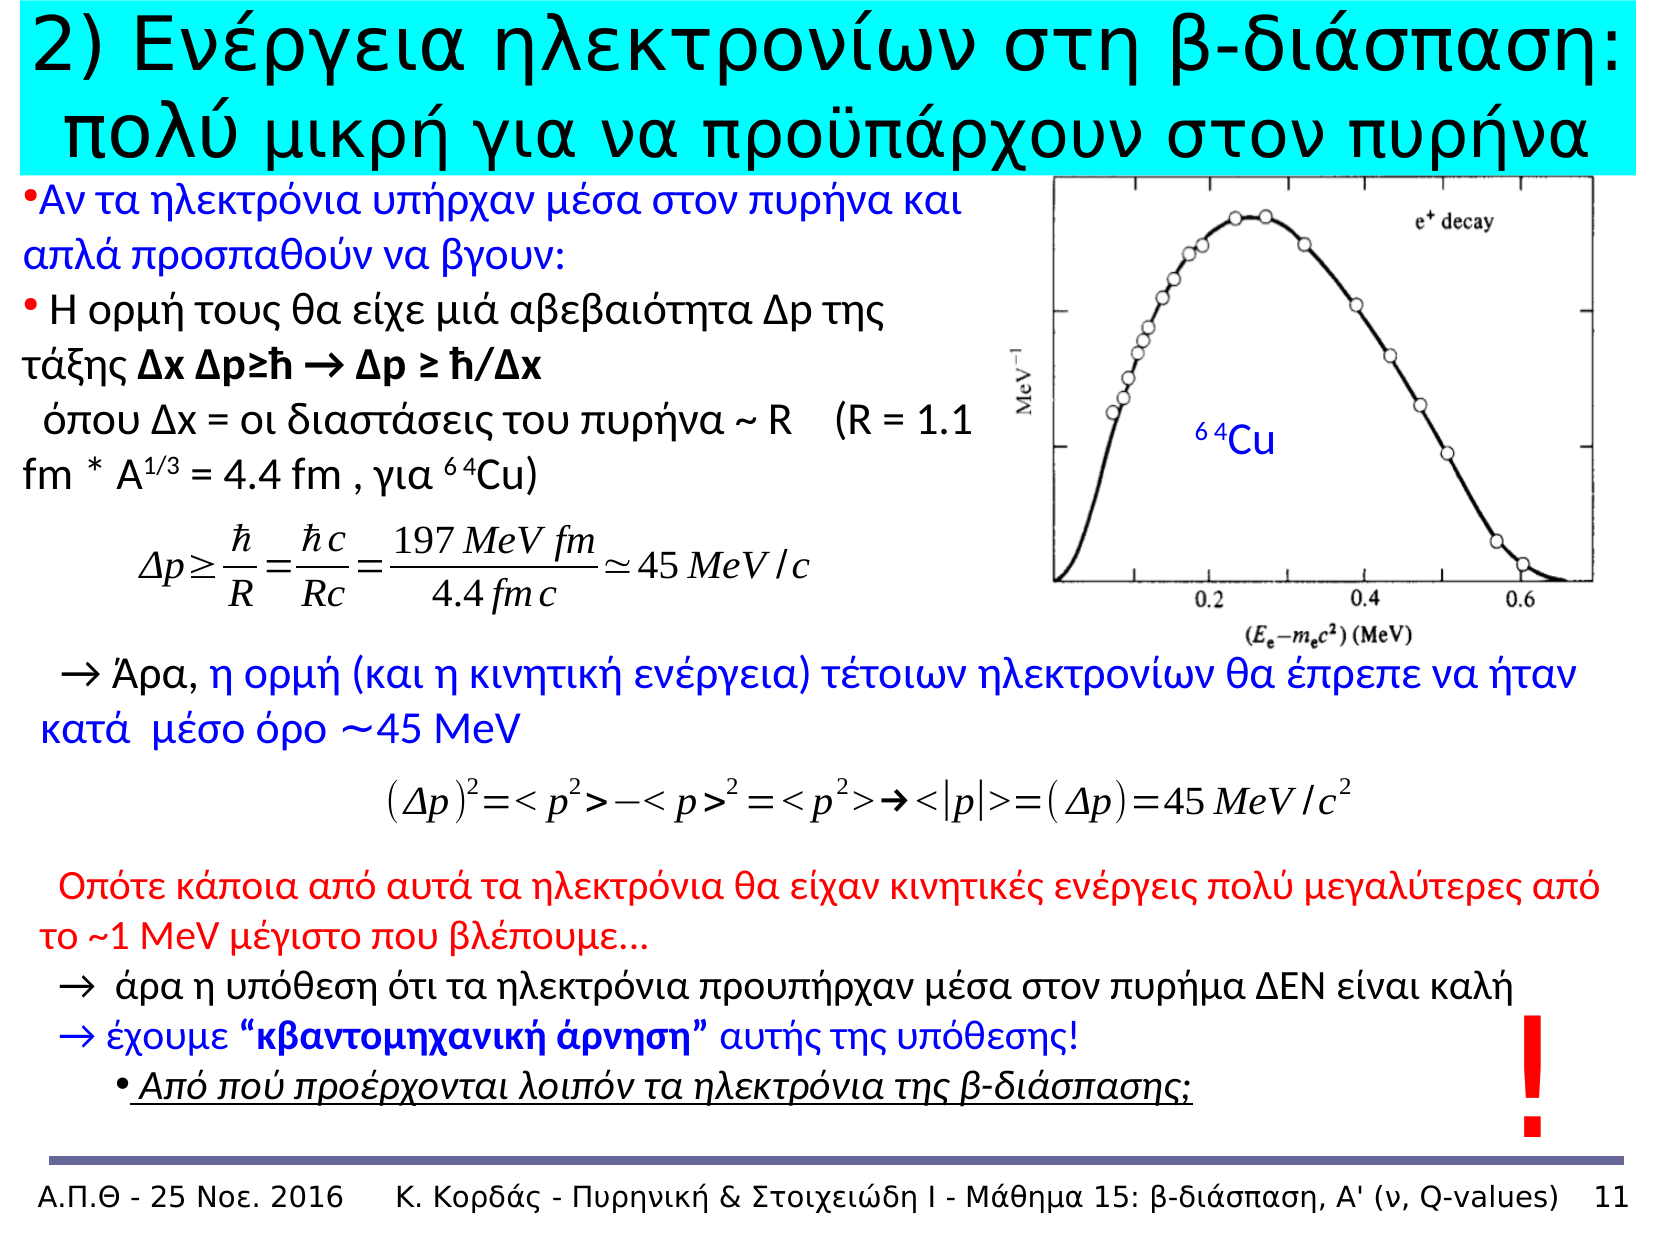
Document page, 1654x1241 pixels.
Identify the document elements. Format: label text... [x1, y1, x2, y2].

chart [375, 771, 1367, 826]
text_box → Άρα, η ορμή (και η κινητική ενέργεια) τέτοιων ηλεκτρονίων θα έπρεπε να ήταν κατά μέσο όρο ~45 MeV Οπότε κάποια από αυτά τα ηλεκτρόνια θα είχαν κινητικές ενέργεις πολύ μεγαλύτερες από το ~1 MeV μέγιστο που βλέπουμε... → άρα η υπόθεση ότι τα ηλεκτρόνια προυπήρχαν μέσα στον πυρήμα ΔΕΝ είναι καλή → έχουμε “κβαντομηχανική άρνηση” αυτής της υπόθεσης! Από πού προέρχονται λοιπόν τα ηλεκτρόνια της β-διάσπασης; [1313, 635, 1654, 1116]
title 2) Ενέργεια ηλεκτρονίων στη β-διάσπαση: πολύ μικρή για να προϋπάρχουν στον πυρήνα [19, 0, 1636, 176]
text_box Αν τα ηλεκτρόνια υπήρχαν μέσα στον πυρήνα και απλά προσπαθούν να βγουν: Η ορμή τους θα είχε μιά αβεβαιότητα Δp της τάξης Δx Δp≥ħ → Δp ≥ ħ/Δx όπου Δx = οι διαστάσεις του πυρήνα ~ R (R = 1.1 fm * Α1/3 = 4.4 fm , για 6 4Cu) [7, 160, 1013, 569]
picture [987, 176, 1631, 635]
chart [126, 513, 826, 615]
text_box ! [1484, 975, 1581, 1185]
text_box 6 4Cu [1179, 412, 1313, 771]
text_box 6 4Cu [1179, 826, 1313, 1231]
text_box → Άρα, η ορμή (και η κινητική ενέργεια) τέτοιων ηλεκτρονίων θα έπρεπε να ήταν κατά μέσο όρο ~45 MeV Οπότε κάποια από αυτά τα ηλεκτρόνια θα είχαν κινητικές ενέργεις πολύ μεγαλύτερες από το ~1 MeV μέγιστο που βλέπουμε... → άρα η υπόθεση ότι τα ηλεκτρόνια προυπήρχαν μέσα στον πυρήμα ΔΕΝ είναι καλή → έχουμε “κβαντομηχανική άρνηση” αυτής της υπόθεσης! Από πού προέρχονται λοιπόν τα ηλεκτρόνια της β-διάσπασης; [25, 635, 1179, 1116]
